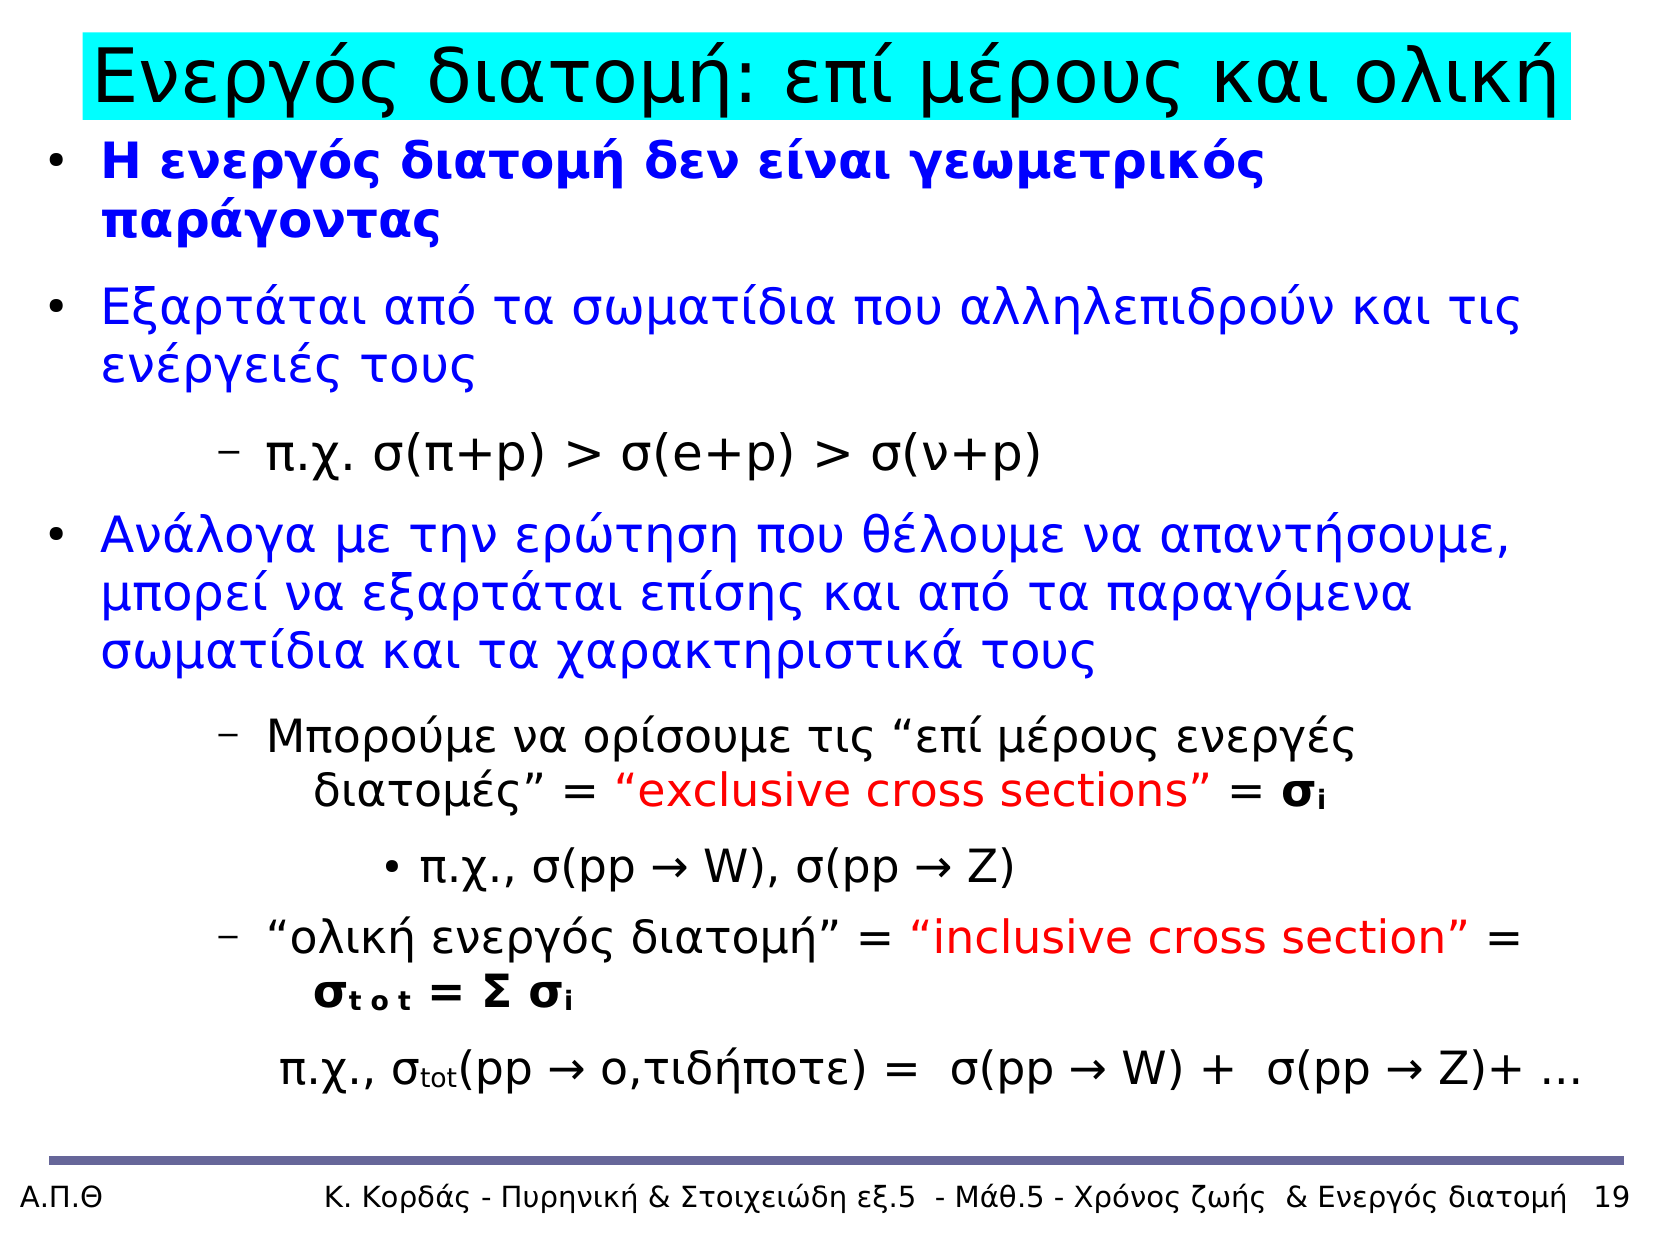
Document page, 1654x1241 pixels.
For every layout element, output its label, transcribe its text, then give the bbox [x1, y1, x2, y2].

title Ενεργός διατομή: επί μέρους και ολική [82, 32, 1571, 120]
list Η ενεργός διατομή δεν είναι γεωμετρικός παράγοντας Εξαρτάται από τα σωματίδια που αλληλεπιδρούν και τις ενέργειές τους π.χ. σ(π+p) > σ(e+p) > σ(ν+p) Ανάλογα με την ερώτηση που θέλουμε να απαντήσουμε, μπορεί να εξαρτάται επίσης και από τα παραγόμενα σωματίδια και τα χαρακτηριστικά τους Mπορούμε να ορίσουμε τις “επί μέρους ενεργές διατομές” = “exclusive cross sections” = σi π.χ., σ(pp → W), σ(pp → Z) “ολική ενεργός διατομή” = “inclusive cross section” = σt o t = Σ σi π.χ., σtot(pp → ο,τιδήποτε) = σ(pp → W) + σ(pp → Z)+ ... [29, 132, 1597, 1193]
